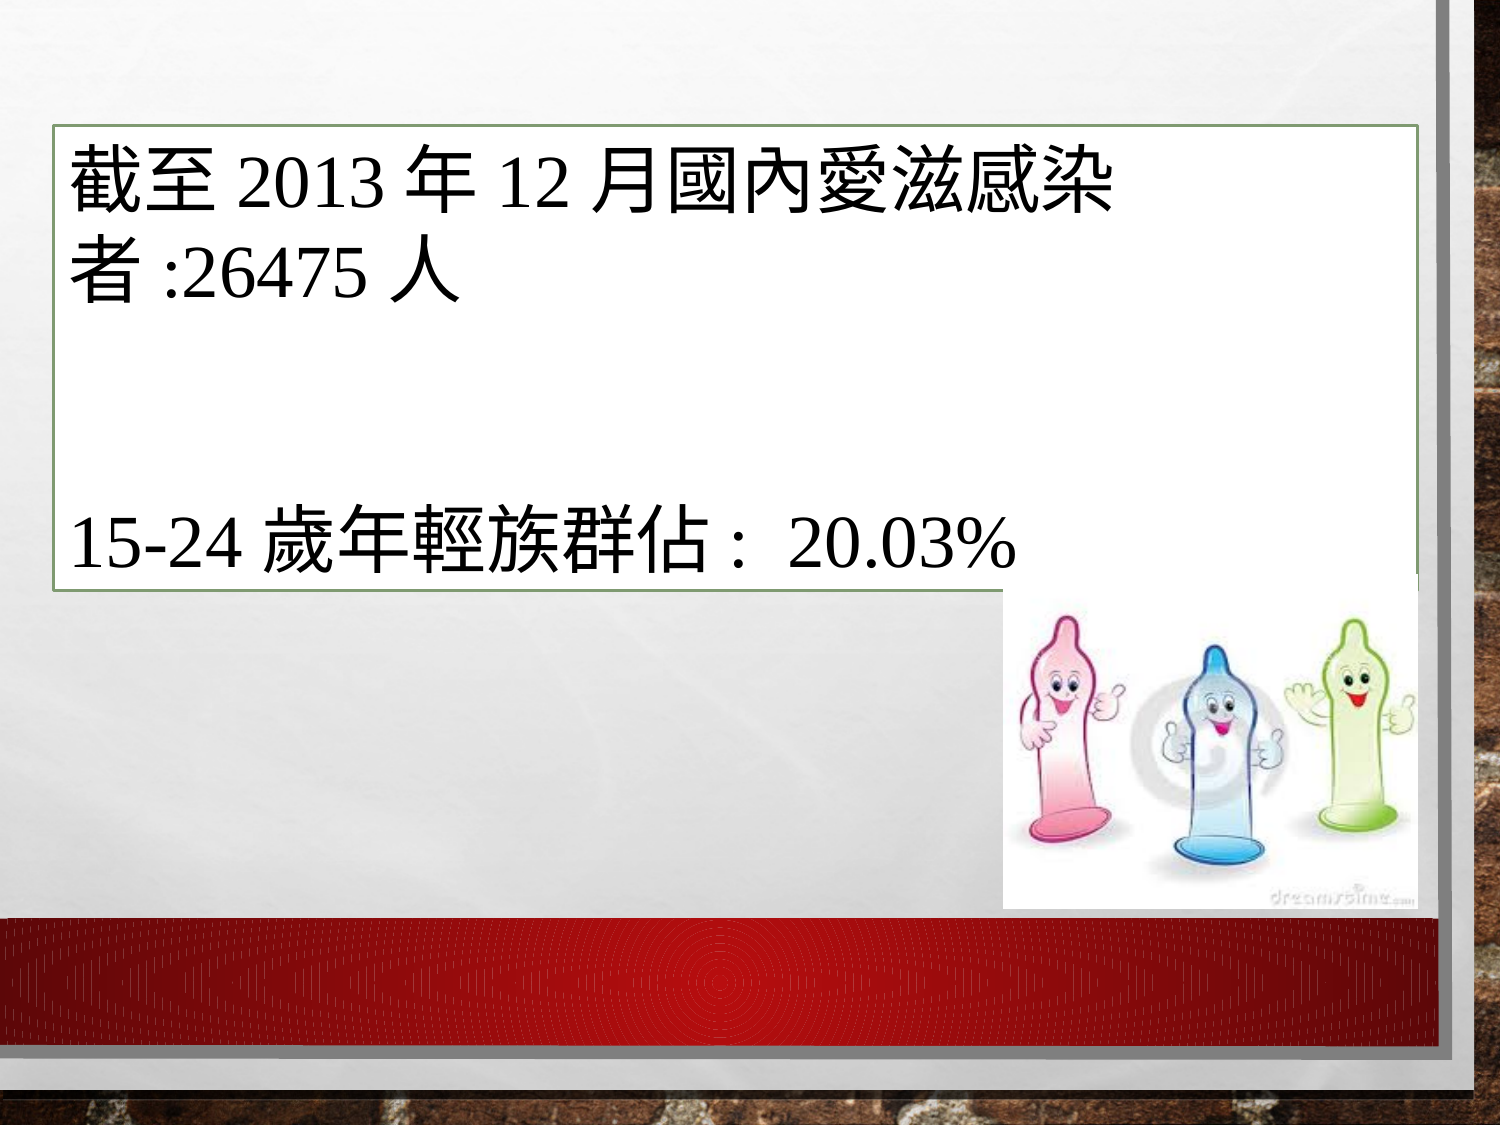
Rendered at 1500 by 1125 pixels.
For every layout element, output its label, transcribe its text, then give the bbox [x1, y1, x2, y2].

picture [1003, 574, 1418, 909]
text_box 截至2013年12月國內愛滋感染者:26475人 15-24歲年輕族群佔: 20.03% [53, 125, 1418, 505]
